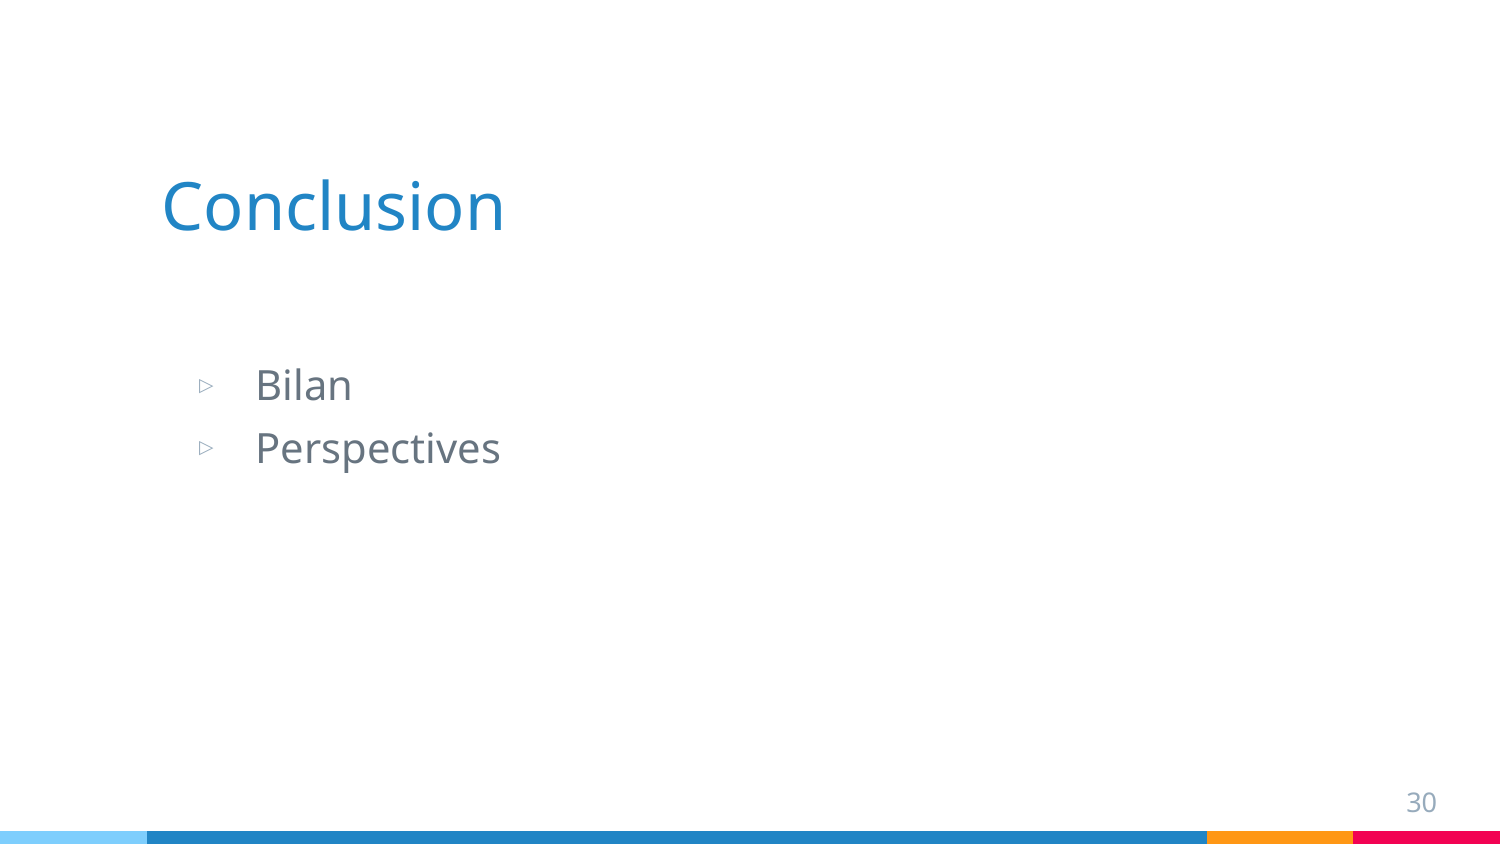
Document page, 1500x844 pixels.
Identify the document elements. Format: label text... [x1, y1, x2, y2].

list Bilan Perspectives [146, 281, 1077, 648]
title Conclusion [146, 118, 1207, 259]
text_box 30 [1391, 770, 1482, 822]
